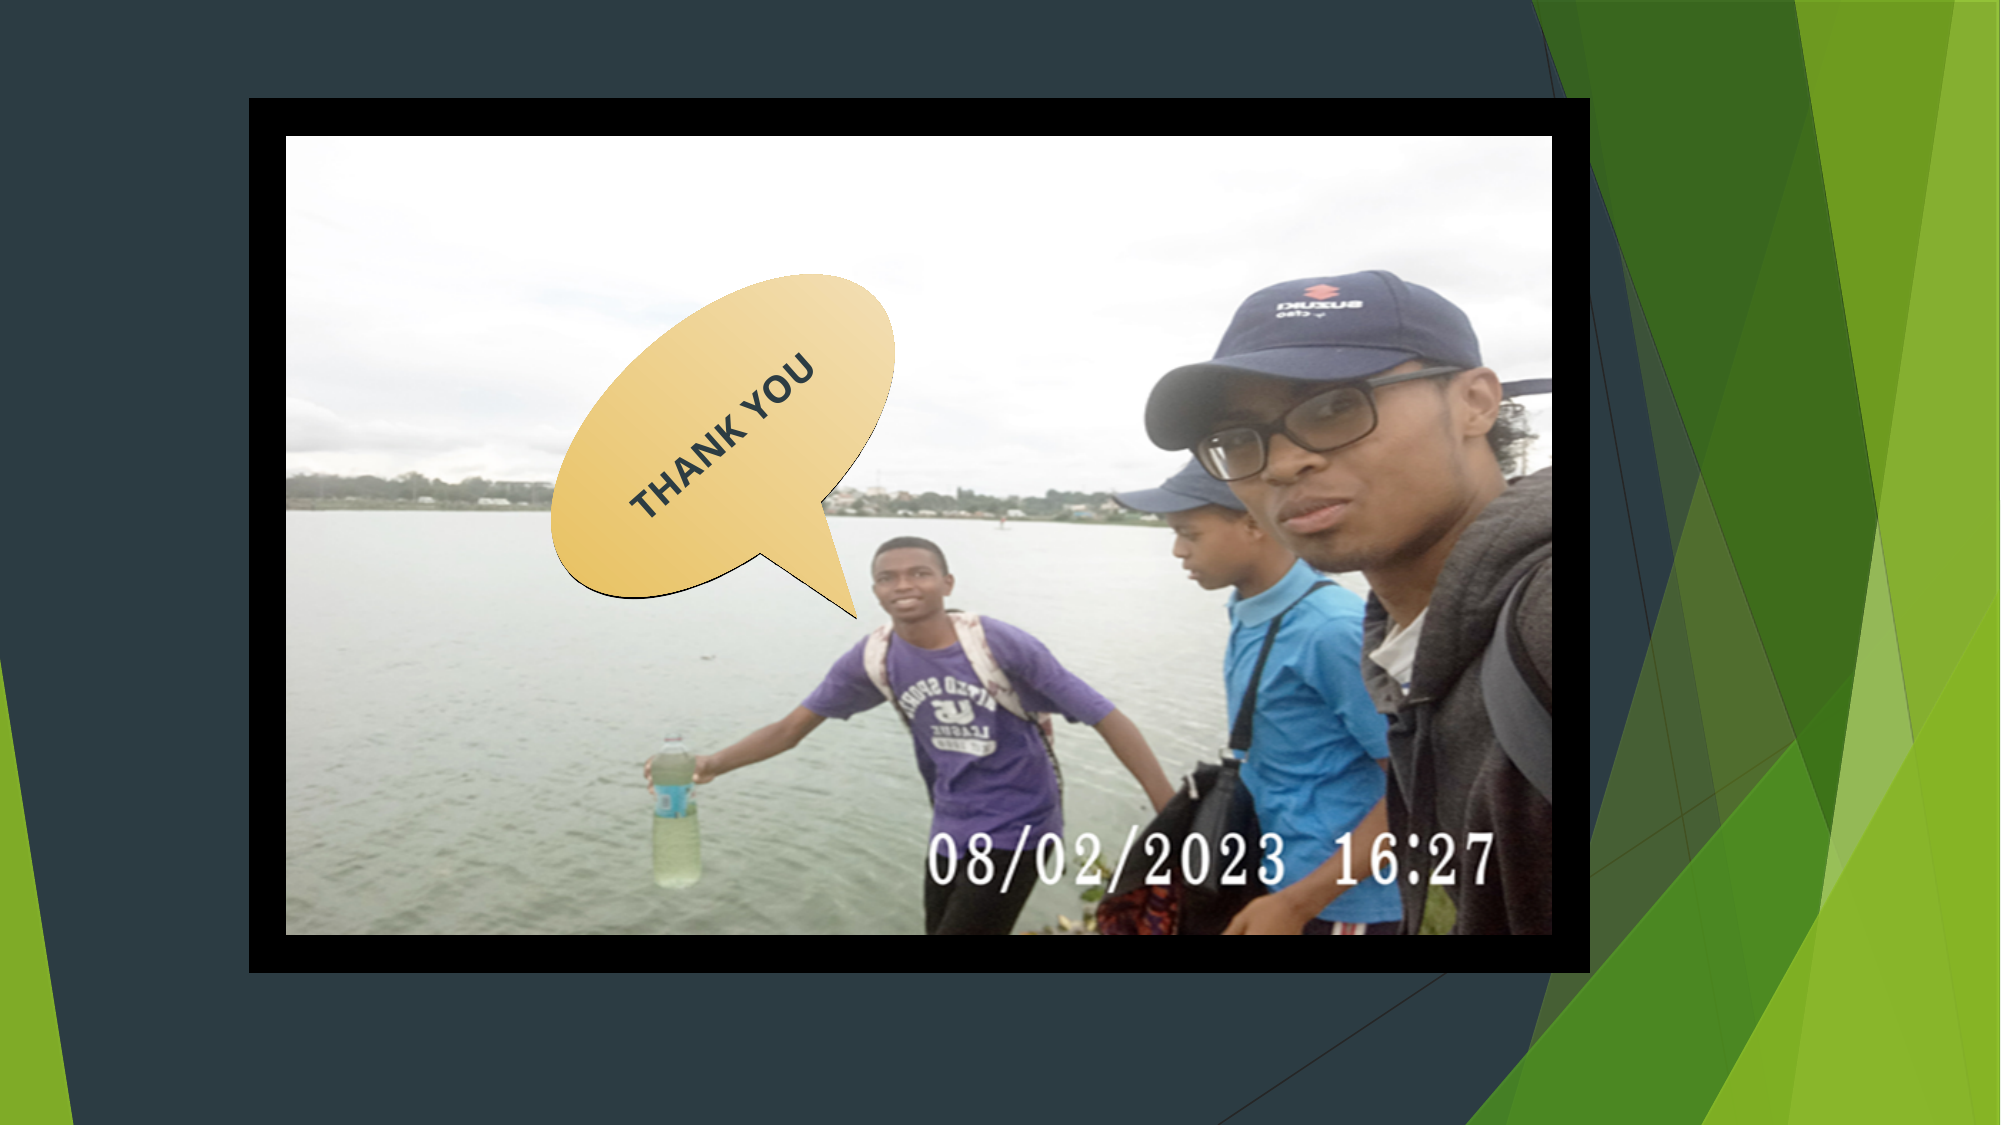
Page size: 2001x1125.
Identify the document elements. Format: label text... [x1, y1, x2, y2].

text_box THANK YOU [551, 274, 895, 618]
picture [286, 135, 1553, 936]
